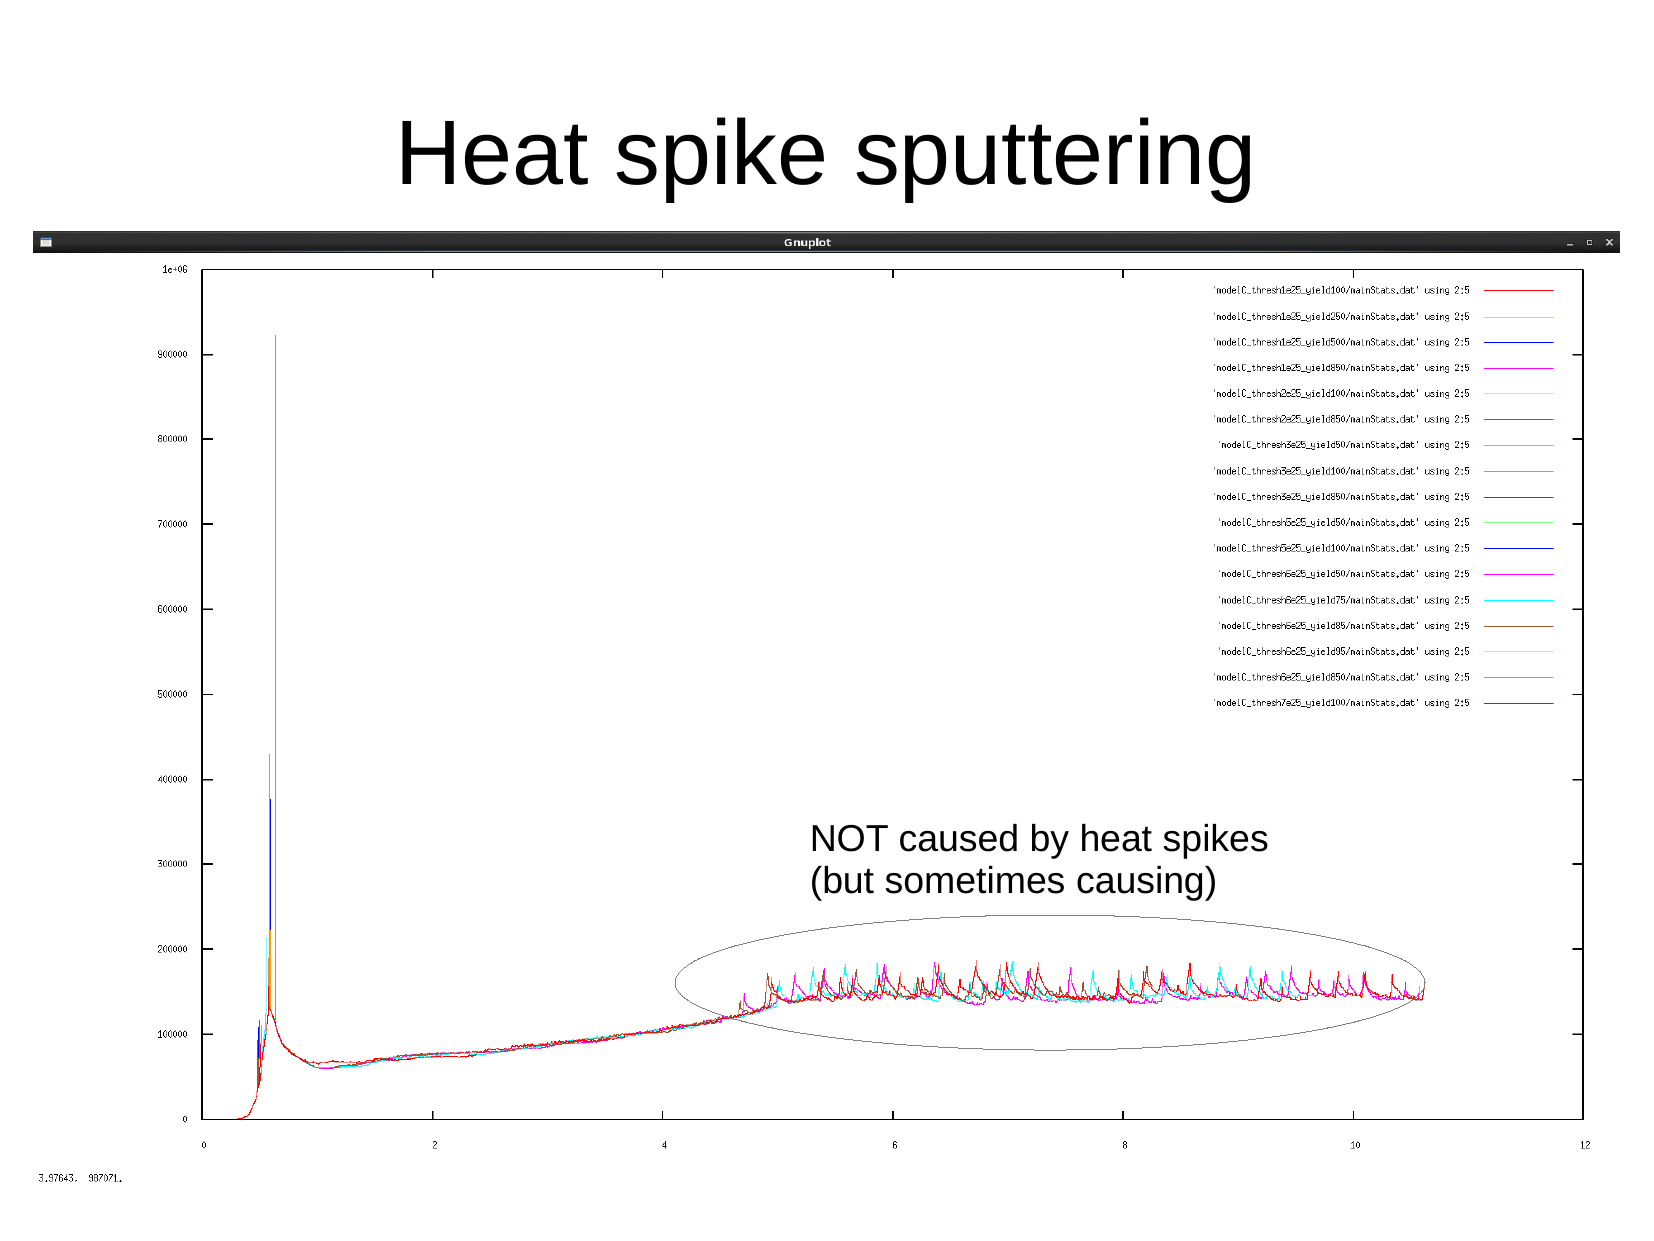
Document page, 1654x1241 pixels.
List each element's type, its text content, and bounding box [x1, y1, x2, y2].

picture [33, 231, 1620, 1182]
title Heat spike sputtering [82, 49, 1571, 231]
text_box NOT caused by heat spikes (but sometimes causing) [795, 810, 1396, 909]
